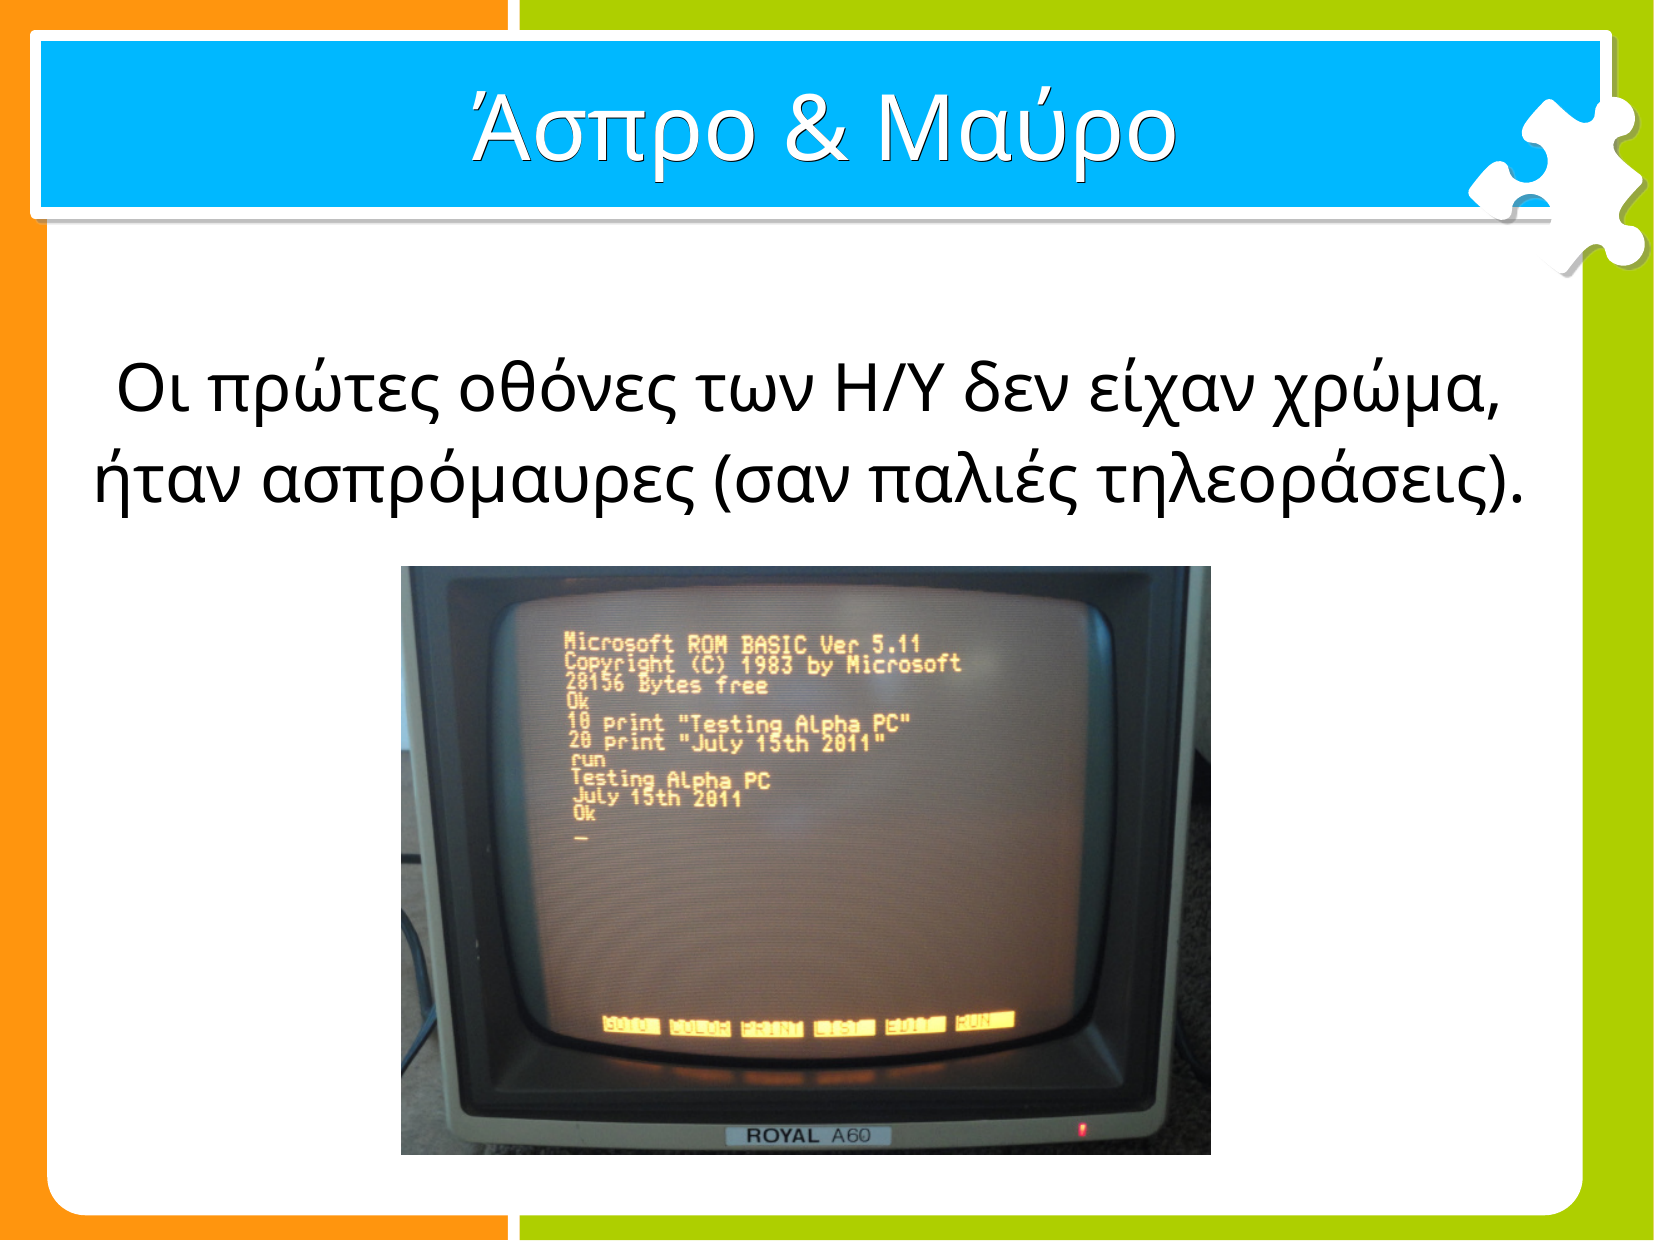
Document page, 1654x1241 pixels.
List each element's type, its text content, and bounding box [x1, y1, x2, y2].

picture [401, 566, 1211, 1155]
subtitle Οι πρώτες οθόνες των Η/Υ δεν είχαν χρώμα, ήταν ασπρόμαυρες (σαν παλιές τηλεοράσεις). [82, 342, 1538, 520]
title Άσπρο & Μαύρο [82, 49, 1571, 201]
